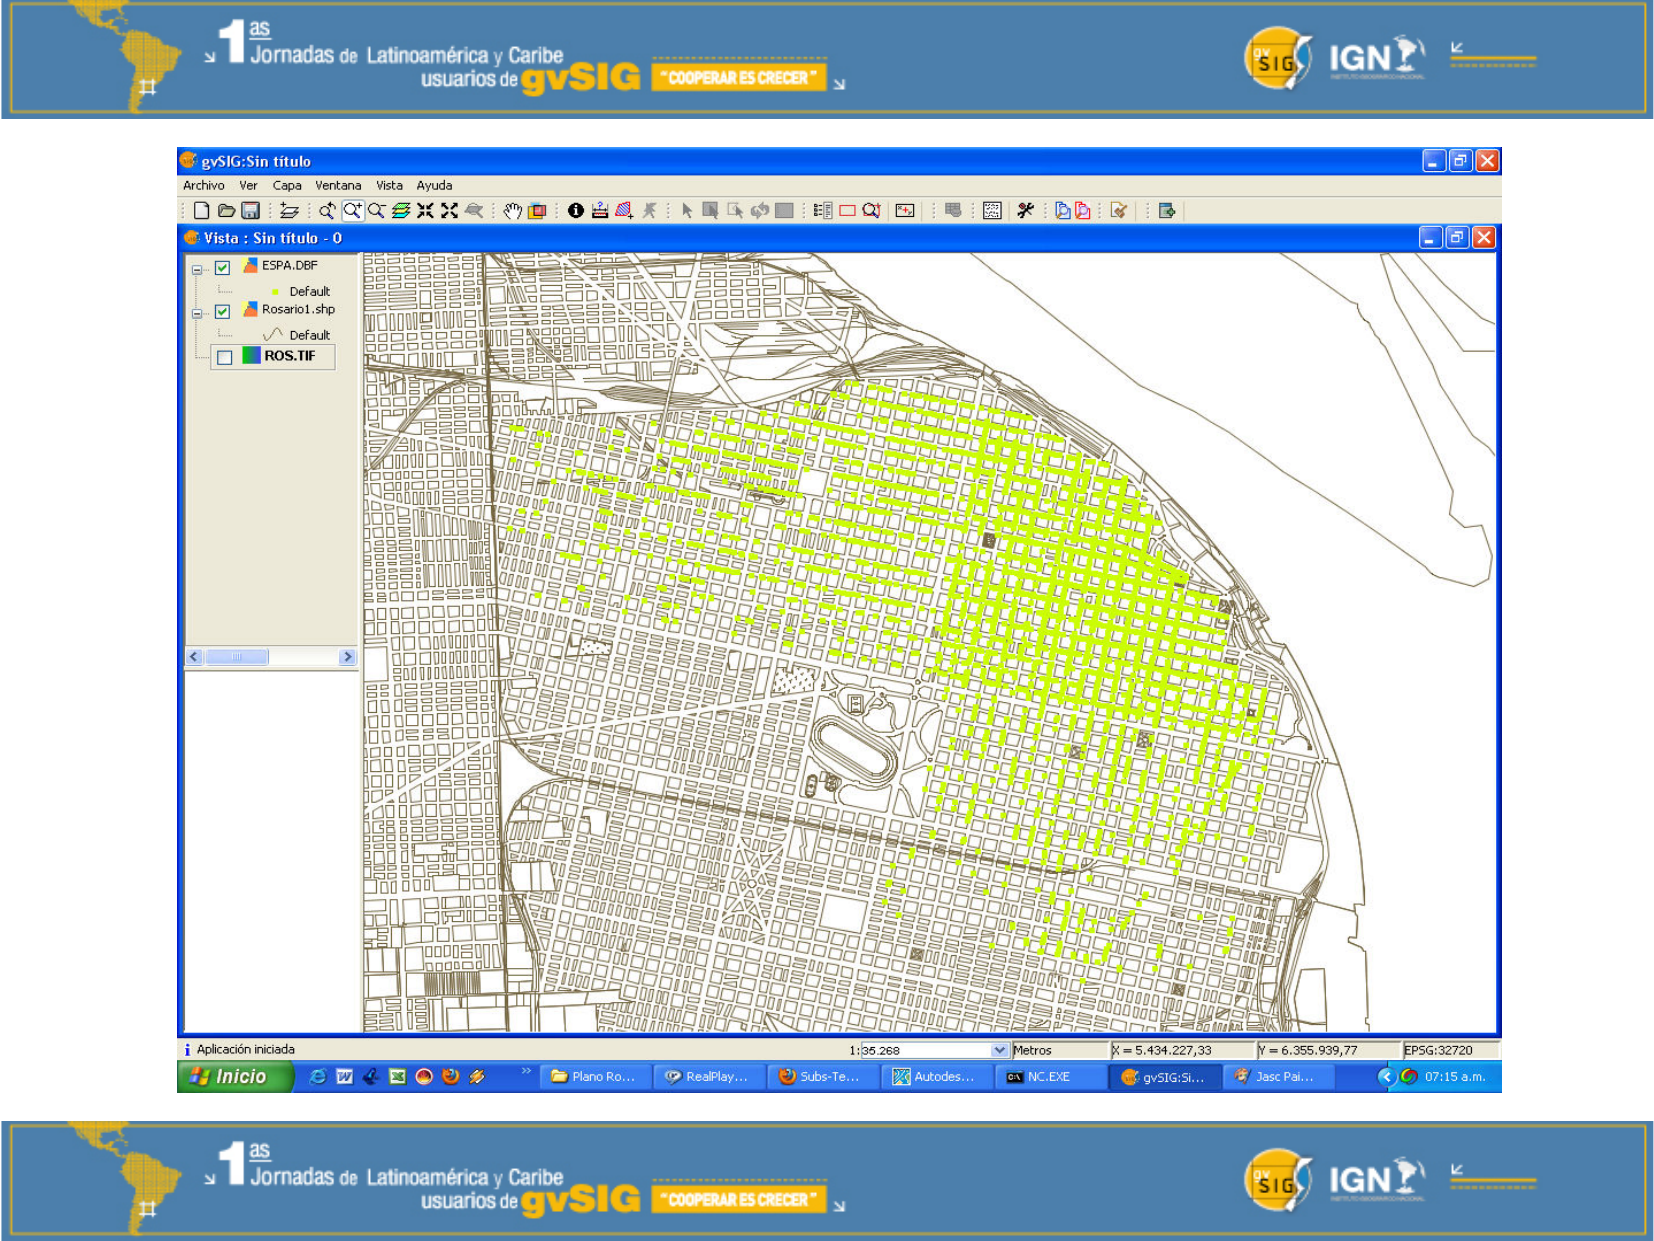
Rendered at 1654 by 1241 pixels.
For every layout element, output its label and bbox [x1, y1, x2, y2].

picture [0, 0, 1654, 119]
picture [0, 1121, 1654, 1241]
picture [177, 147, 1502, 1093]
